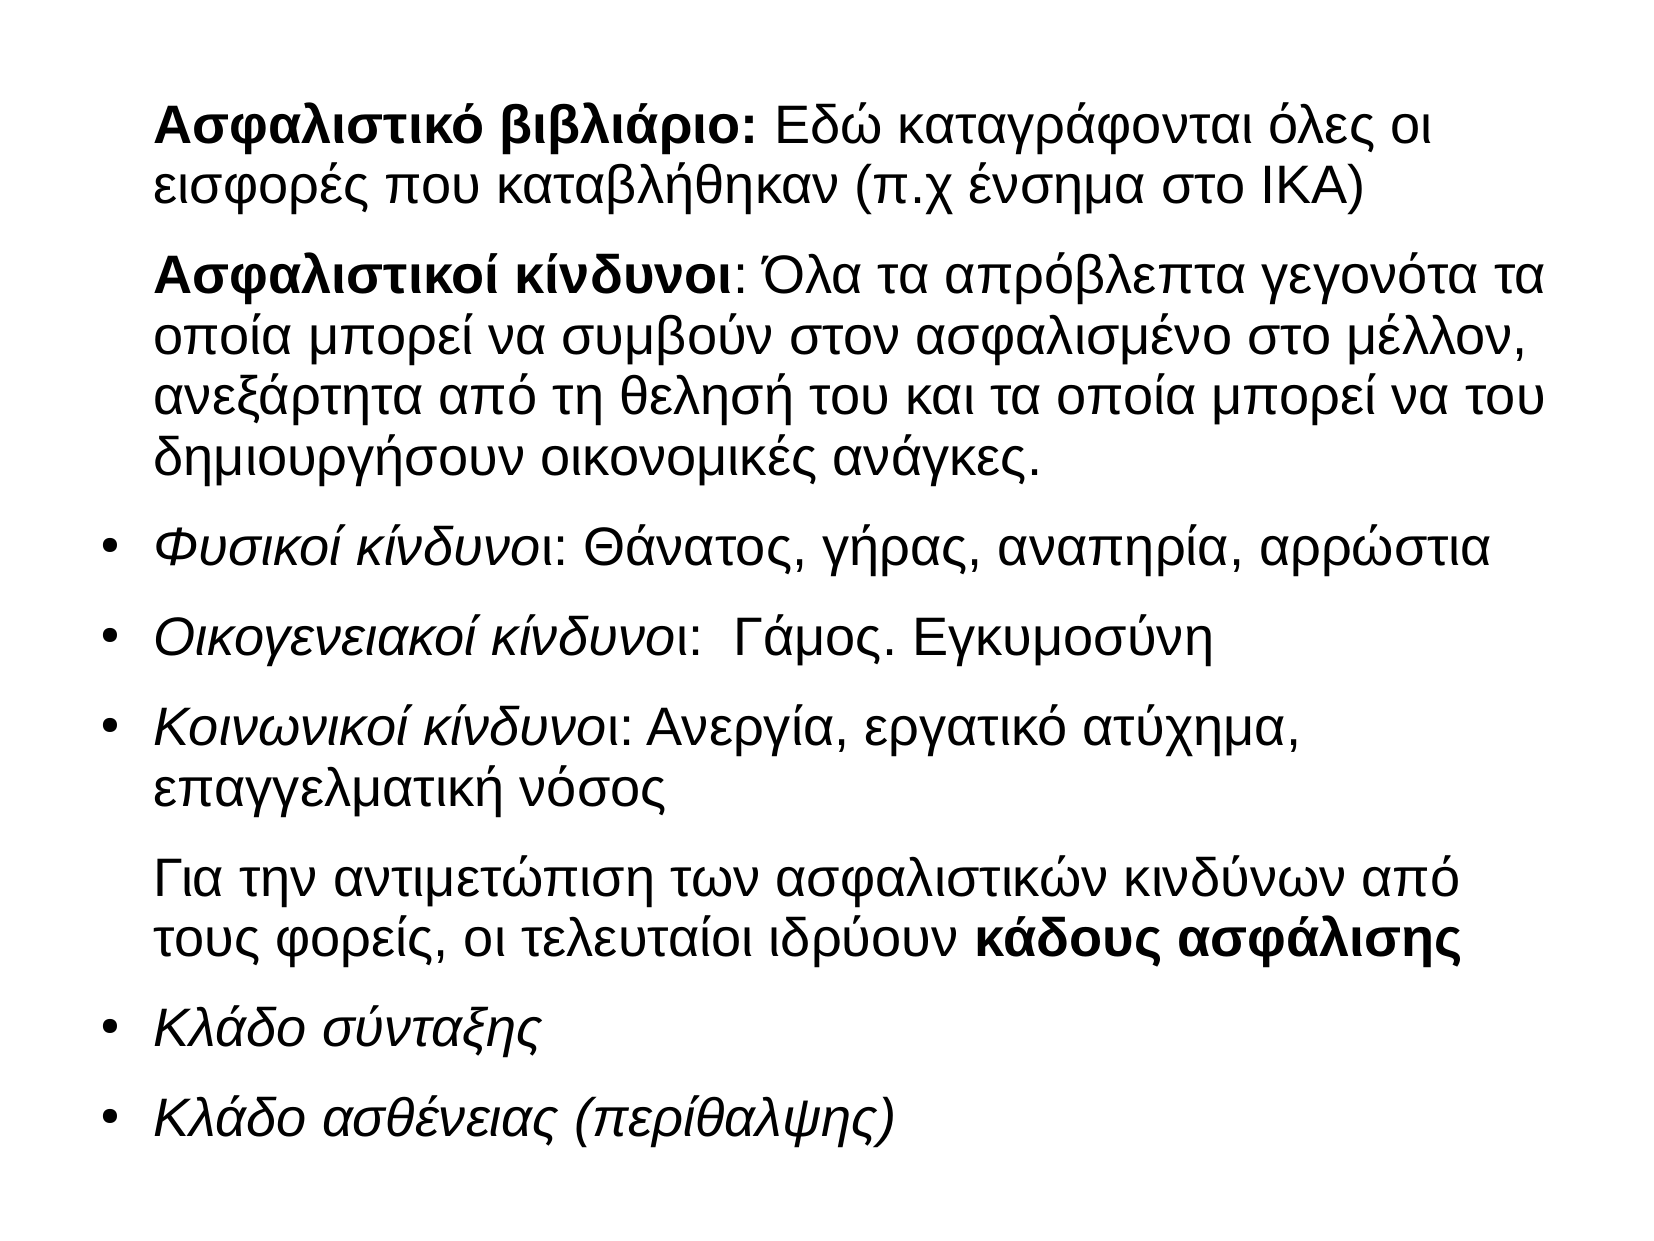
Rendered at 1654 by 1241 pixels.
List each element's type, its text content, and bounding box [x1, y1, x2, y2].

list Ασφαλιστικό βιβλιάριο: Εδώ καταγράφονται όλες οι εισφορές που καταβλήθηκαν (π.χ ένσημα στο ΙΚΑ) Ασφαλιστικοί κίνδυνοι: Όλα τα απρόβλεπτα γεγονότα τα οποία μπορεί να συμβούν στον ασφαλισμένο στο μέλλον, ανεξάρτητα από τη θελησή του και τα οποία μπορεί να του δημιουργήσουν οικονομικές ανάγκες. Φυσικοί κίνδυνοι: Θάνατος, γήρας, αναπηρία, αρρώστια Οικογενειακοί κίνδυνοι: Γάμος. Εγκυμοσύνη Κοινωνικοί κίνδυνοι: Ανεργία, εργατικό ατύχημα, επαγγελματική νόσος Για την αντιμετώπιση των ασφαλιστικών κινδύνων από τους φορείς, οι τελευταίοι ιδρύουν κάδους ασφάλισης Κλάδο σύνταξης Κλάδο ασθένειας (περίθαλψης) [82, 94, 1571, 1153]
